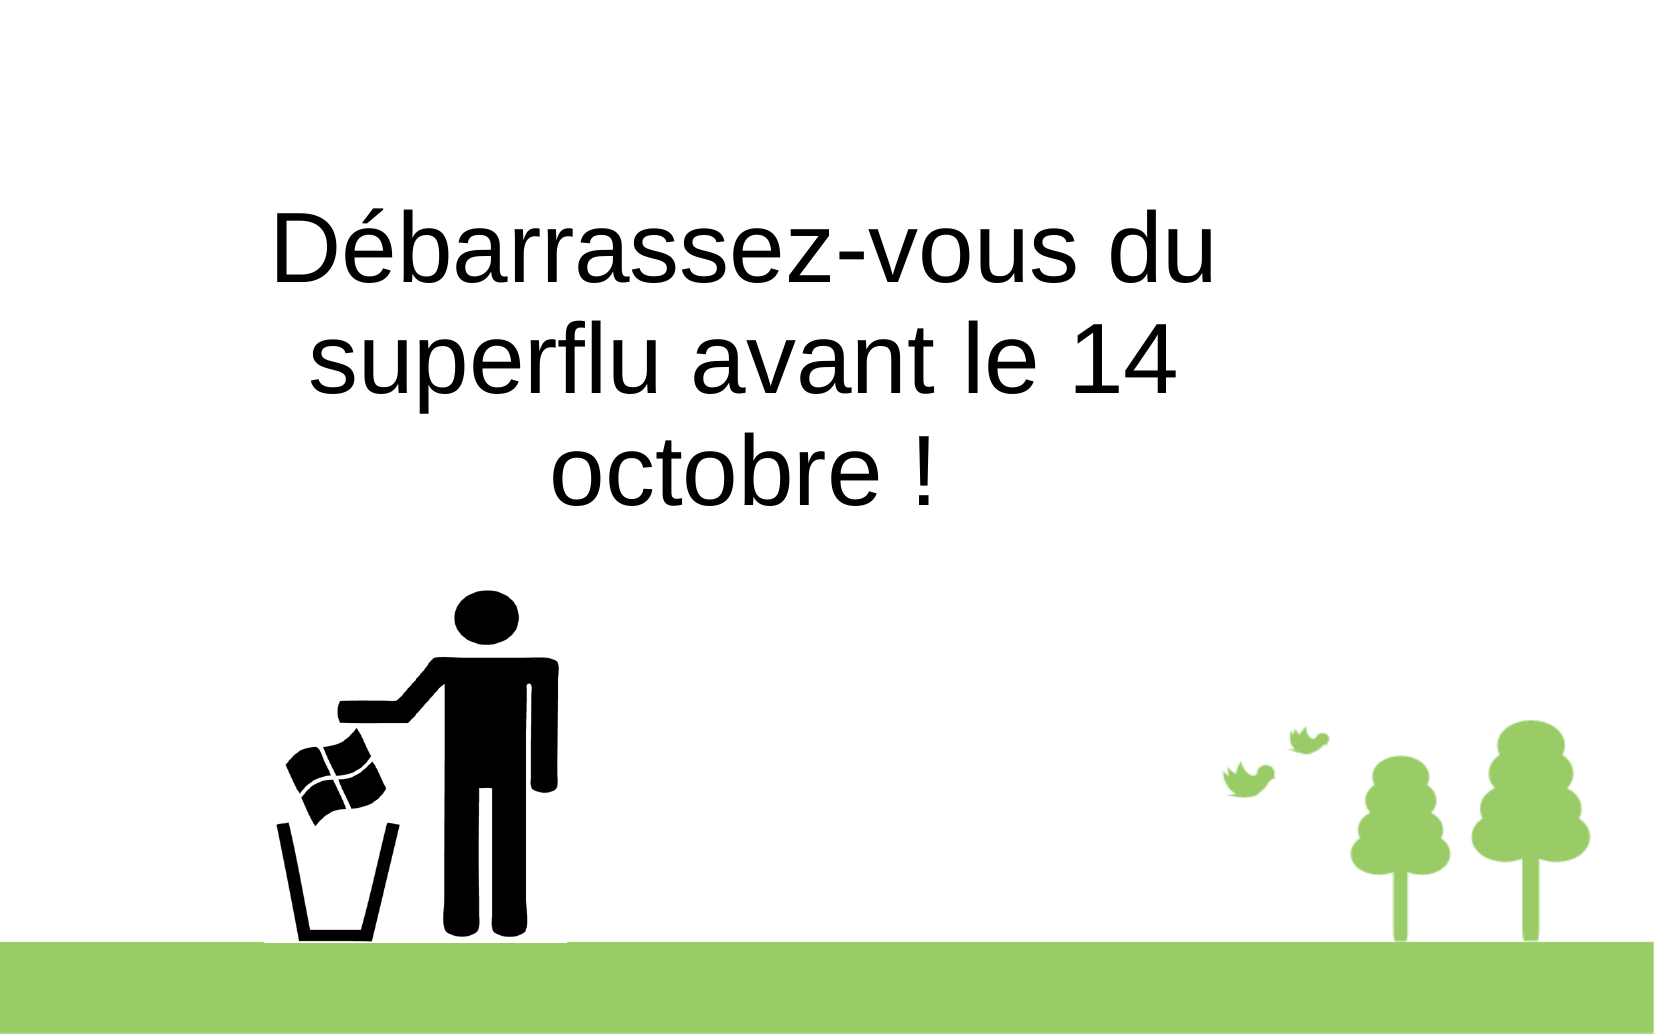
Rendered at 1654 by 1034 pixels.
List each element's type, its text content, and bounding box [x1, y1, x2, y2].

picture [0, 0, 1654, 1034]
text_box Débarrassez-vous du superflu avant le 14 octobre ! [106, 39, 1382, 680]
